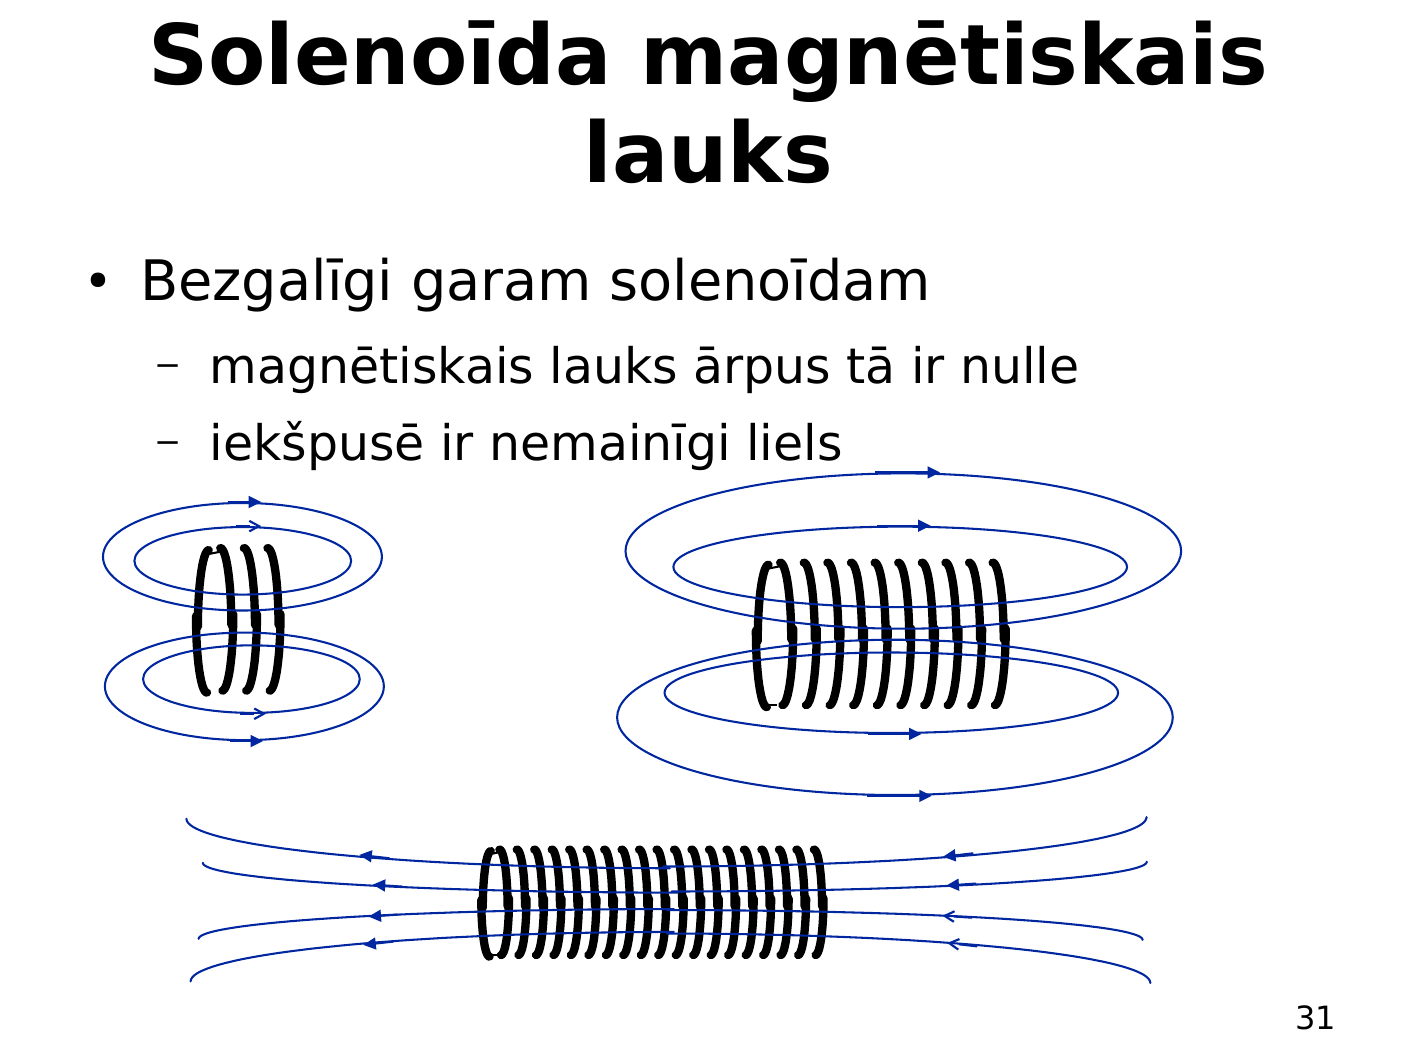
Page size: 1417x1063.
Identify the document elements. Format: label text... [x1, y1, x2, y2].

list Bezgalīgi garam solenoīdam magnētiskais lauks ārpus tā ir nulle iekšpusē ir nemainīgi liels [70, 248, 1346, 473]
title Solenoīda magnētiskais lauks [70, 7, 1346, 203]
